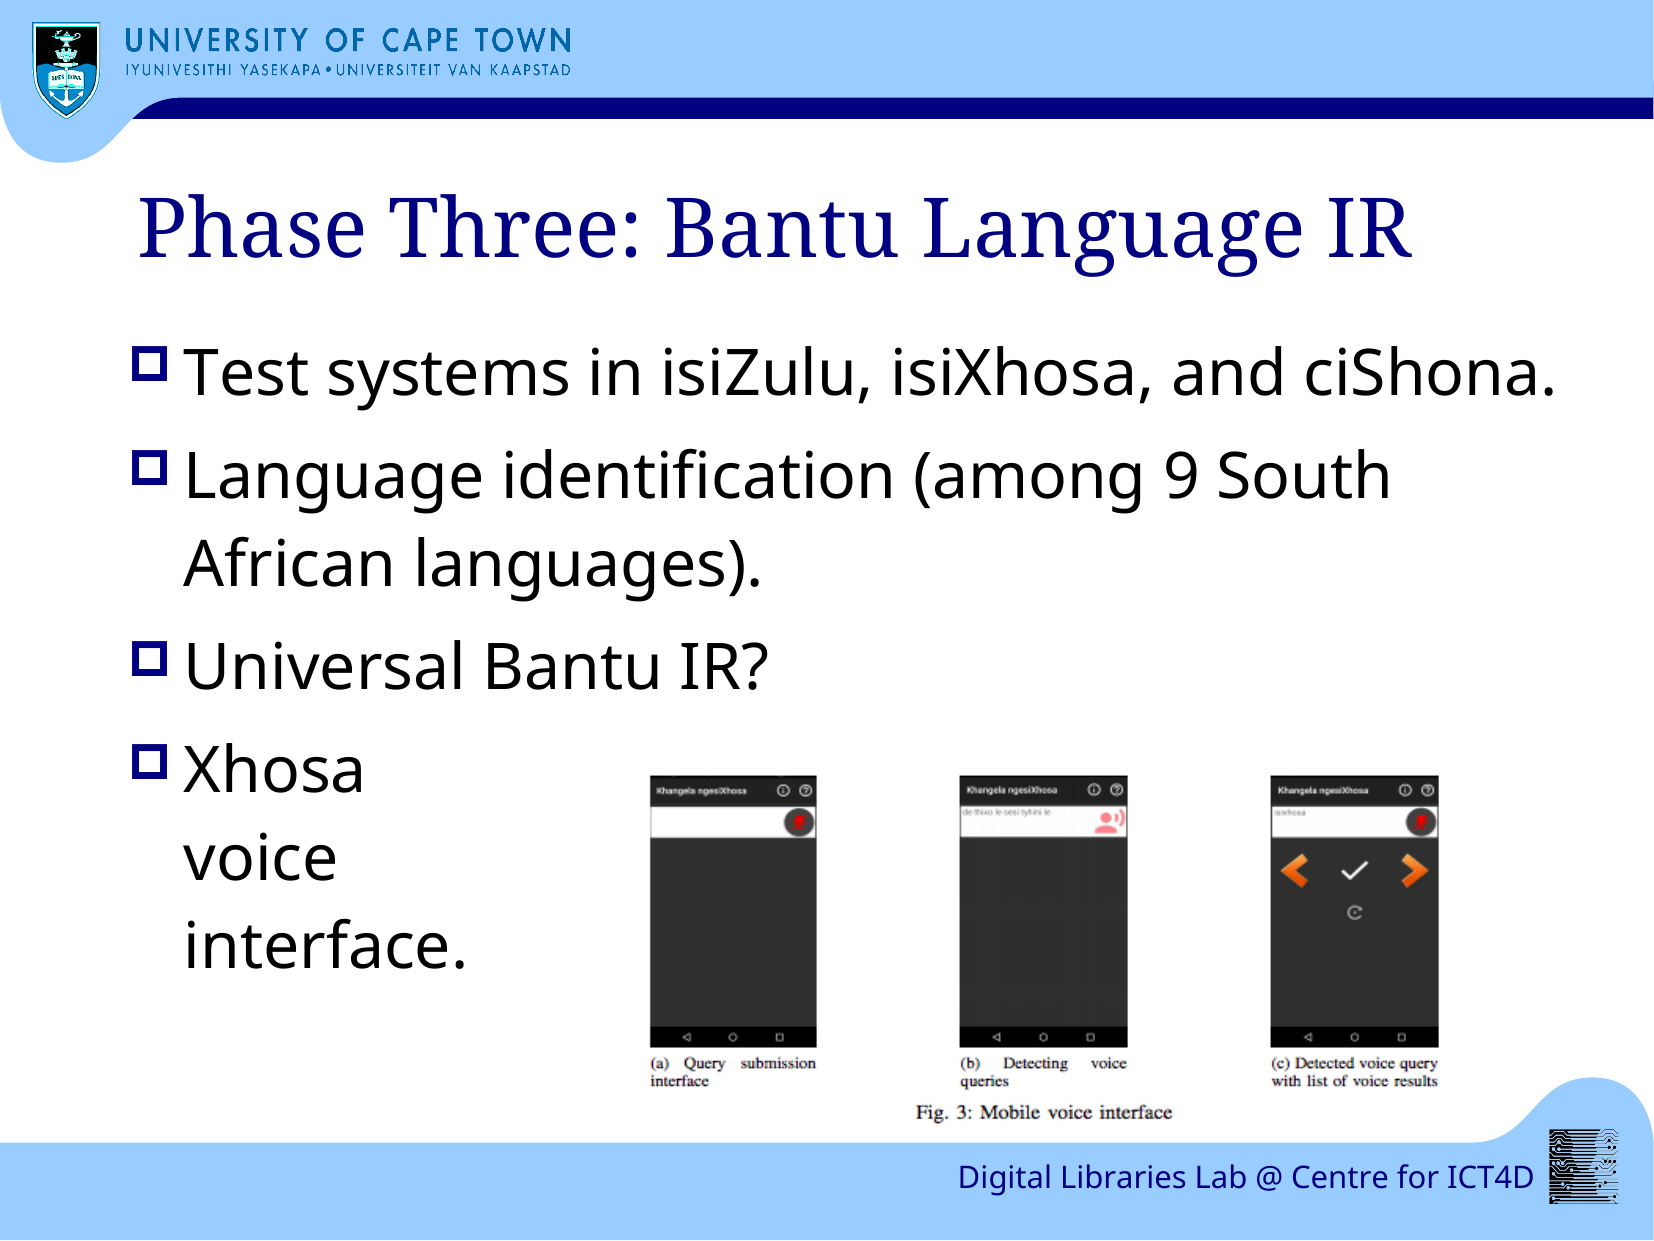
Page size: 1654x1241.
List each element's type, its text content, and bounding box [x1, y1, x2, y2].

picture [122, 25, 573, 78]
picture [630, 761, 1461, 1128]
picture [1549, 1129, 1619, 1204]
title Phase Three: Bantu Language IR [137, 155, 1598, 296]
list Test systems in isiZulu, isiXhosa, and ciShona. Language identification (among 9 South African languages). Universal Bantu IR? Xhosa voice interface. [128, 326, 1597, 1046]
picture [32, 22, 101, 120]
